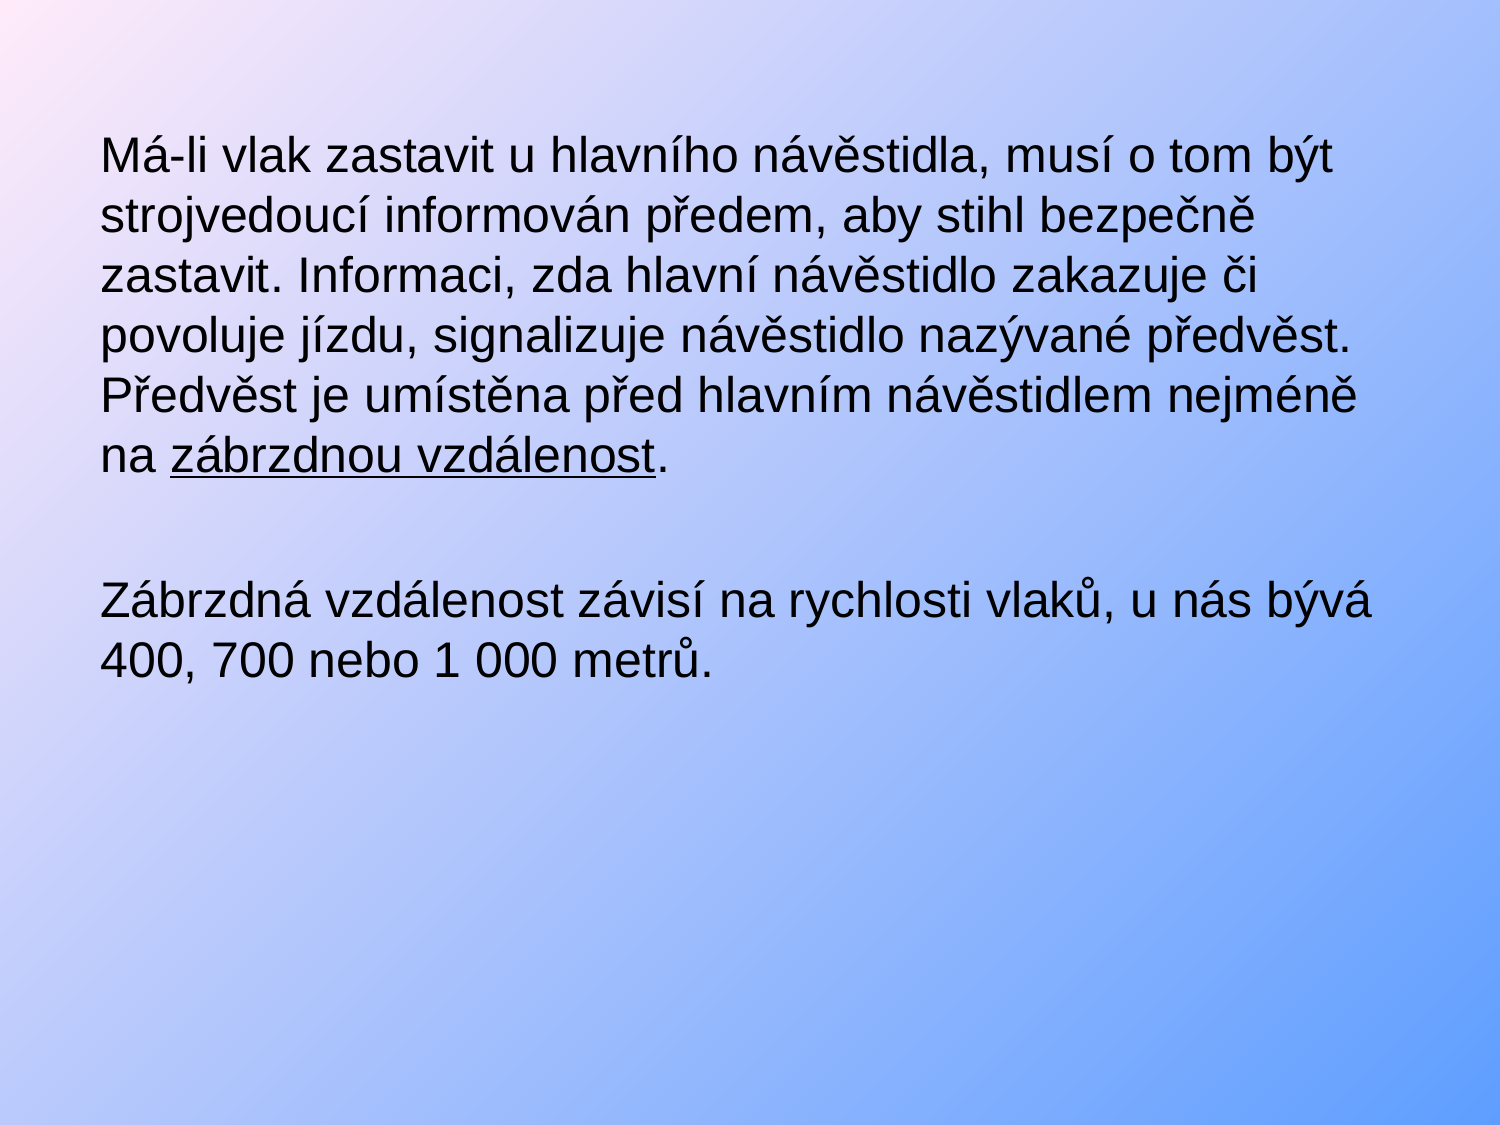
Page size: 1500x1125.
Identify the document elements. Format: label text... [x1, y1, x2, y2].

list Má-li vlak zastavit u hlavního návěstidla, musí o tom být strojvedoucí informován předem, aby stihl bezpečně zastavit. Informaci, zda hlavní návěstidlo zakazuje či povoluje jízdu, signalizuje návěstidlo nazývané předvěst. Předvěst je umístěna před hlavním návěstidlem nejméně na zábrzdnou vzdálenost. Zábrzdná vzdálenost závisí na rychlosti vlaků, u nás bývá 400, 700 nebo 1 000 metrů. [29, 42, 1459, 1083]
